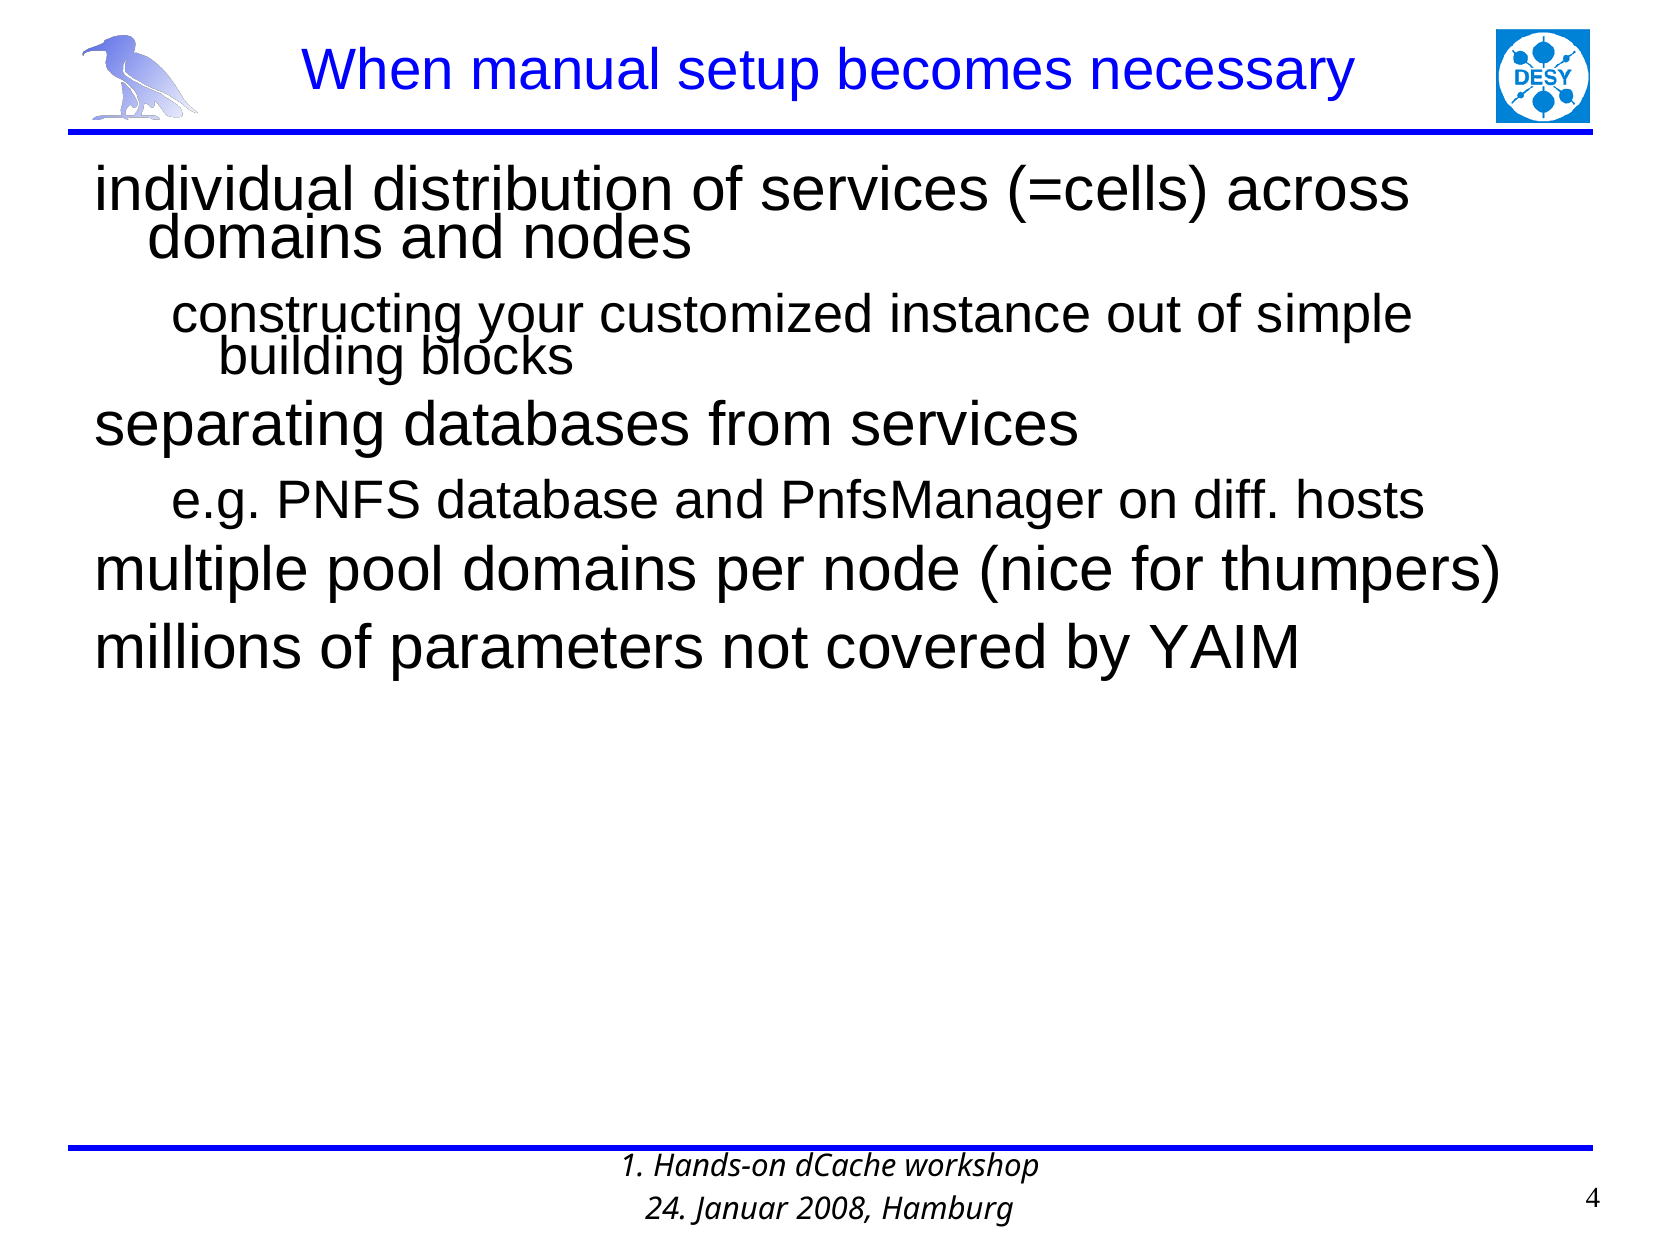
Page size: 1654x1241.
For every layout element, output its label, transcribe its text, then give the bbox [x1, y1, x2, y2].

picture [57, 22, 223, 133]
title When manual setup becomes necessary [236, 27, 1423, 111]
picture [1496, 29, 1590, 123]
list individual distribution of services (=cells) across domains and nodes constructing your customized instance out of simple building blocks separating databases from services e.g. PNFS database and PnfsManager on diff. hosts multiple pool domains per node (nice for thumpers) millions of parameters not covered by YAIM [76, 171, 1565, 1013]
